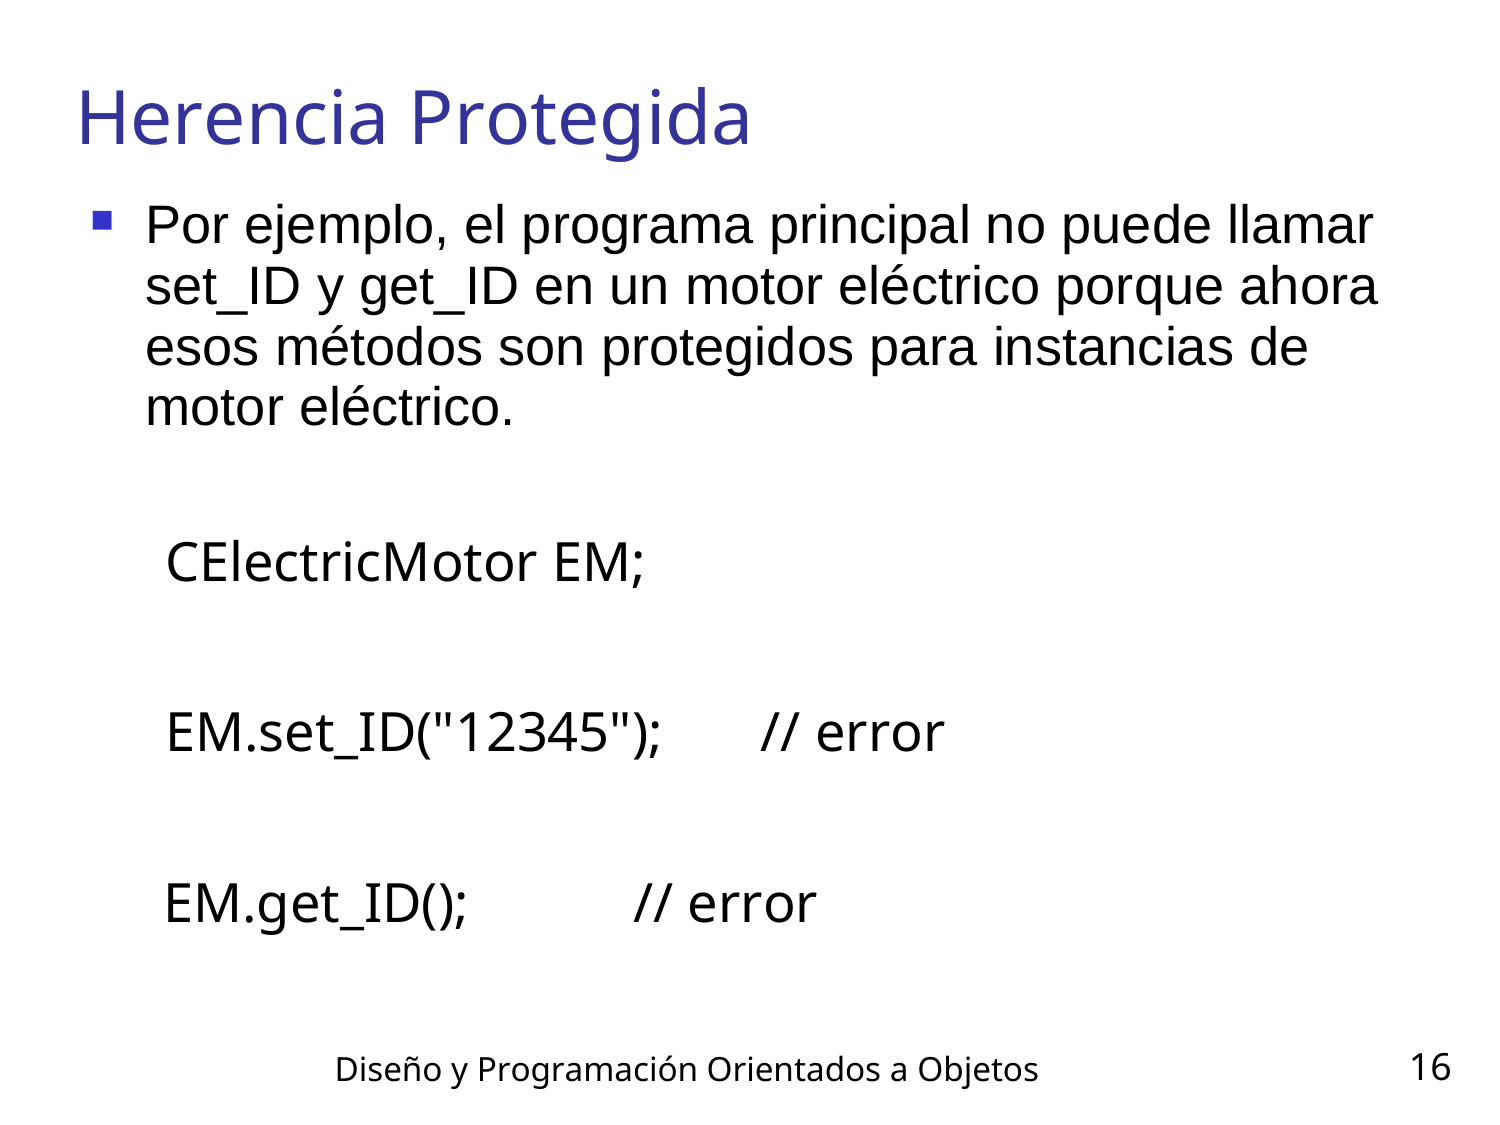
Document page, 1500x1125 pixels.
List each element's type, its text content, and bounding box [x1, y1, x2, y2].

list Por ejemplo, el programa principal no puede llamar set_ID y get_ID en un motor eléctrico porque ahora esos métodos son protegidos para instancias de motor eléctrico. CElectricMotor EM; EM.set_ID("12345"); // error EM.get_ID(); // error [75, 187, 1462, 1066]
title Herencia Protegida [75, 30, 1466, 193]
